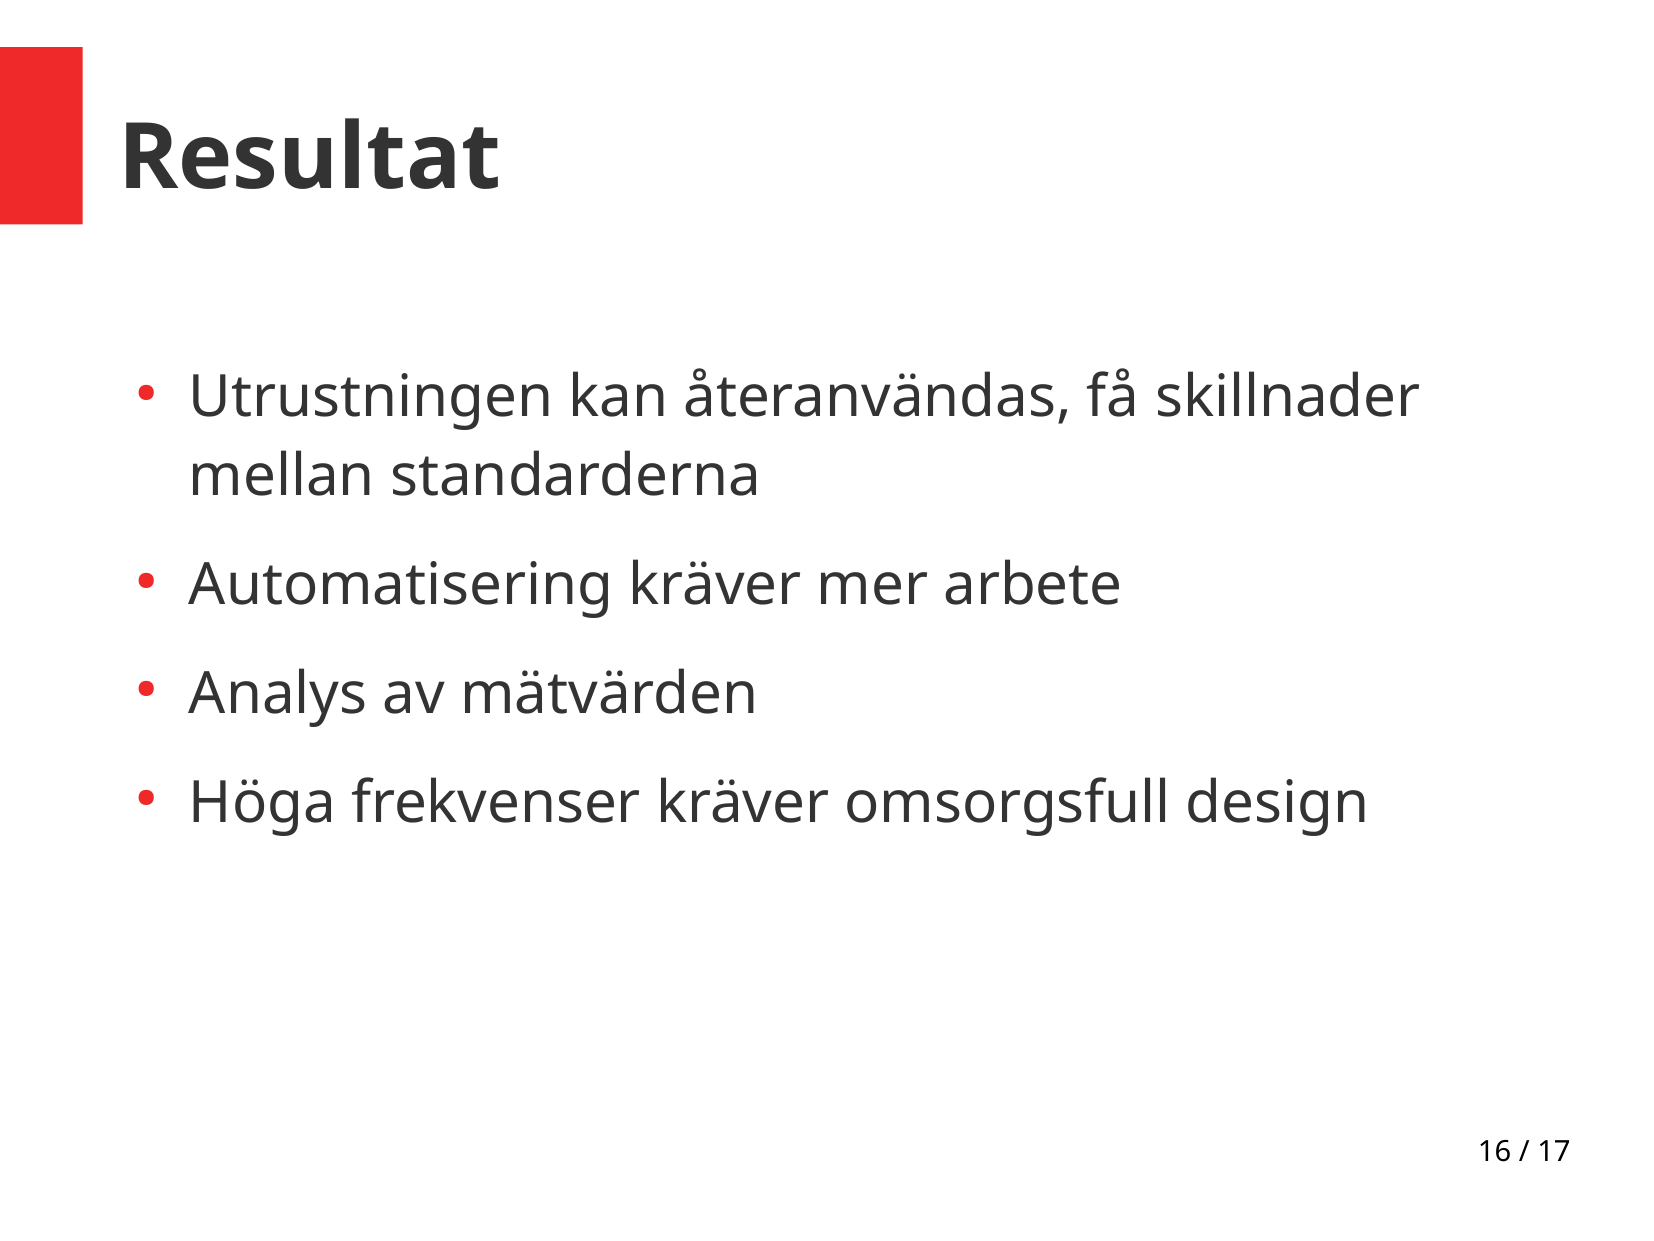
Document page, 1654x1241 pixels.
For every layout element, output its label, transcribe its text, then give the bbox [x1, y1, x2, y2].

title Resultat [118, 49, 1571, 257]
list Utrustningen kan återanvändas, få skillnader mellan standarderna Automatisering kräver mer arbete Analys av mätvärden Höga frekvenser kräver omsorgsfull design [118, 354, 1536, 1074]
